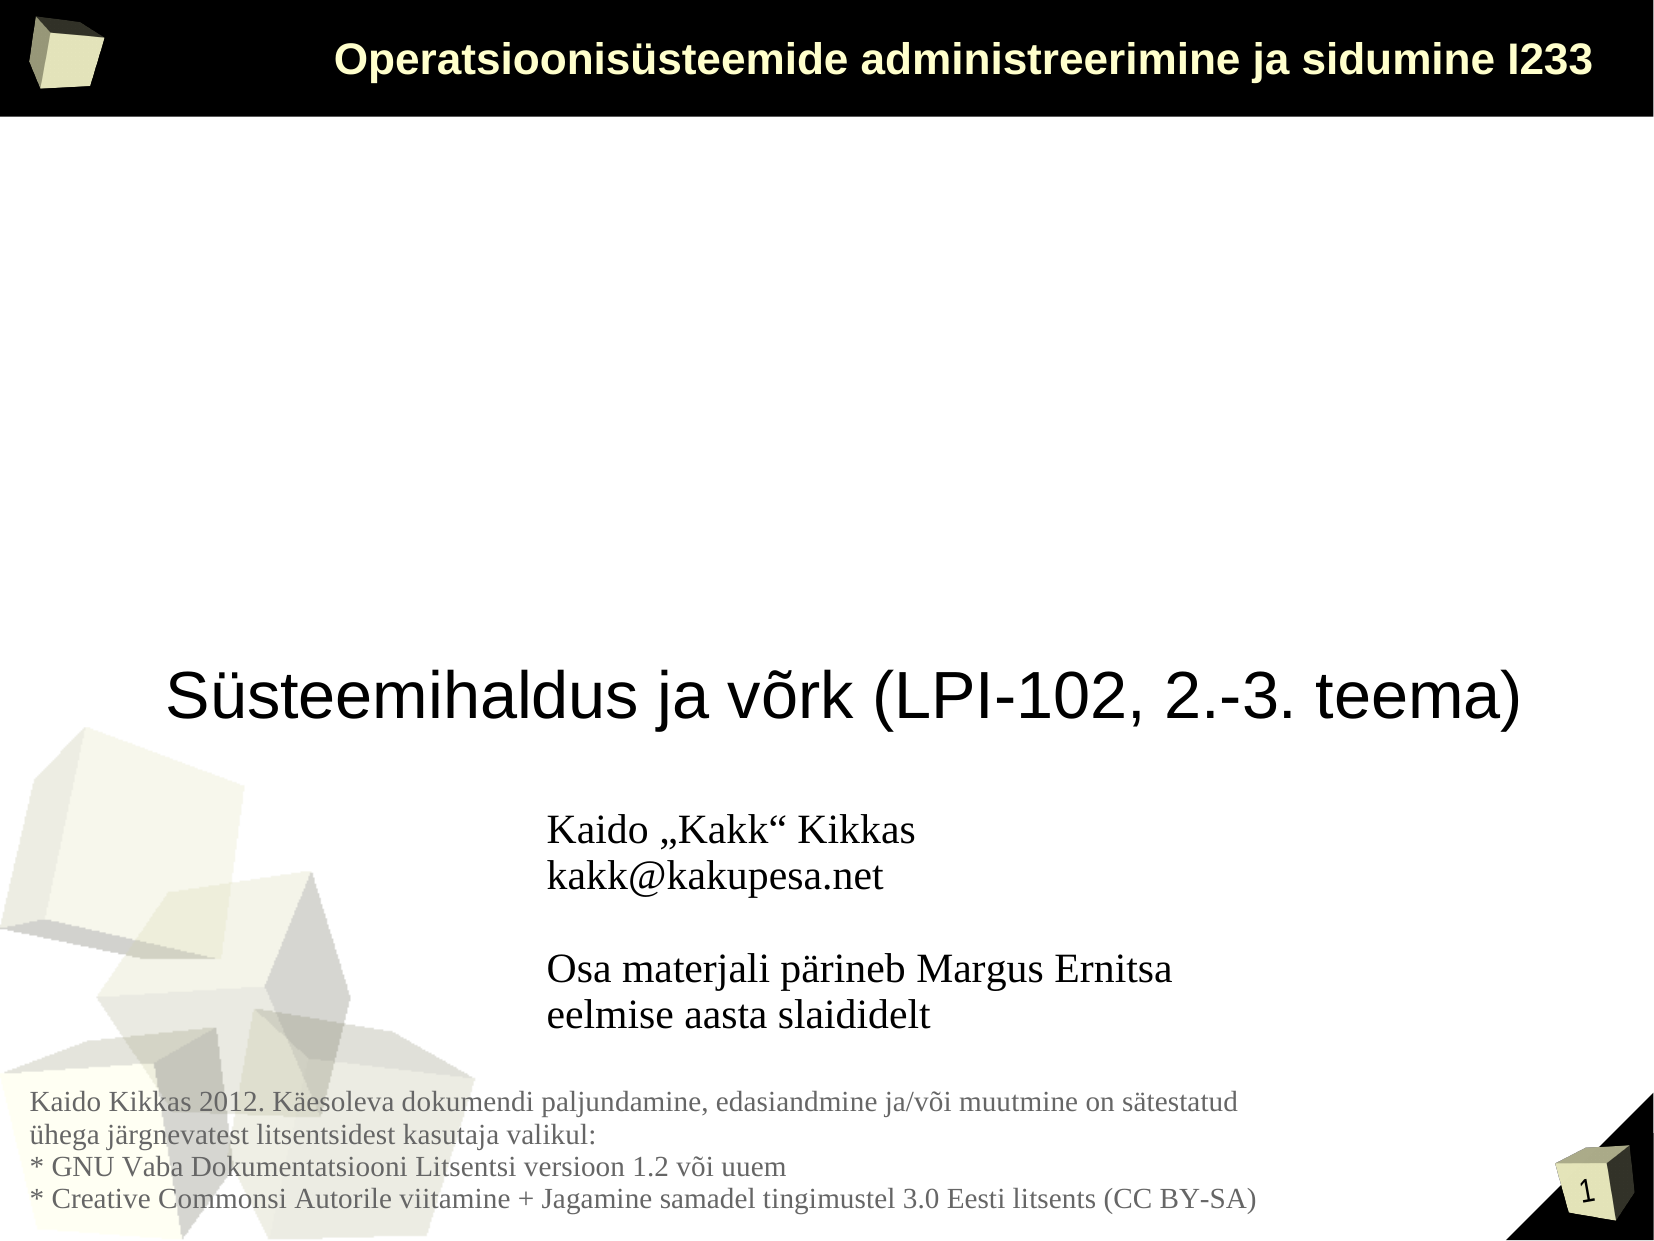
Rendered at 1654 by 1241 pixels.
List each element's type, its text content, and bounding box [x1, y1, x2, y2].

text_box Kaido Kikkas 2012. Käesoleva dokumendi paljundamine, edasiandmine ja/või muutmine on sätestatud ühega järgnevatest litsentsidest kasutaja valikul: * GNU Vaba Dokumentatsiooni Litsentsi versioon 1.2 või uuem * Creative Commonsi Autorile viitamine + Jagamine samadel tingimustel 3.0 Eesti litsents (CC BY-SA) [29, 1085, 1536, 1215]
text_box Kaido „Kakk“ Kikkas kakk@kakupesa.net Osa materjali pärineb Margus Ernitsa eelmise aasta slaididelt [546, 806, 1285, 1038]
subtitle Süsteemihaldus ja võrk (LPI-102, 2.-3. teema) [44, 177, 1611, 1214]
title Operatsioonisüsteemide administreerimine ja sidumine I233 [118, 0, 1595, 119]
picture [0, 726, 477, 1241]
